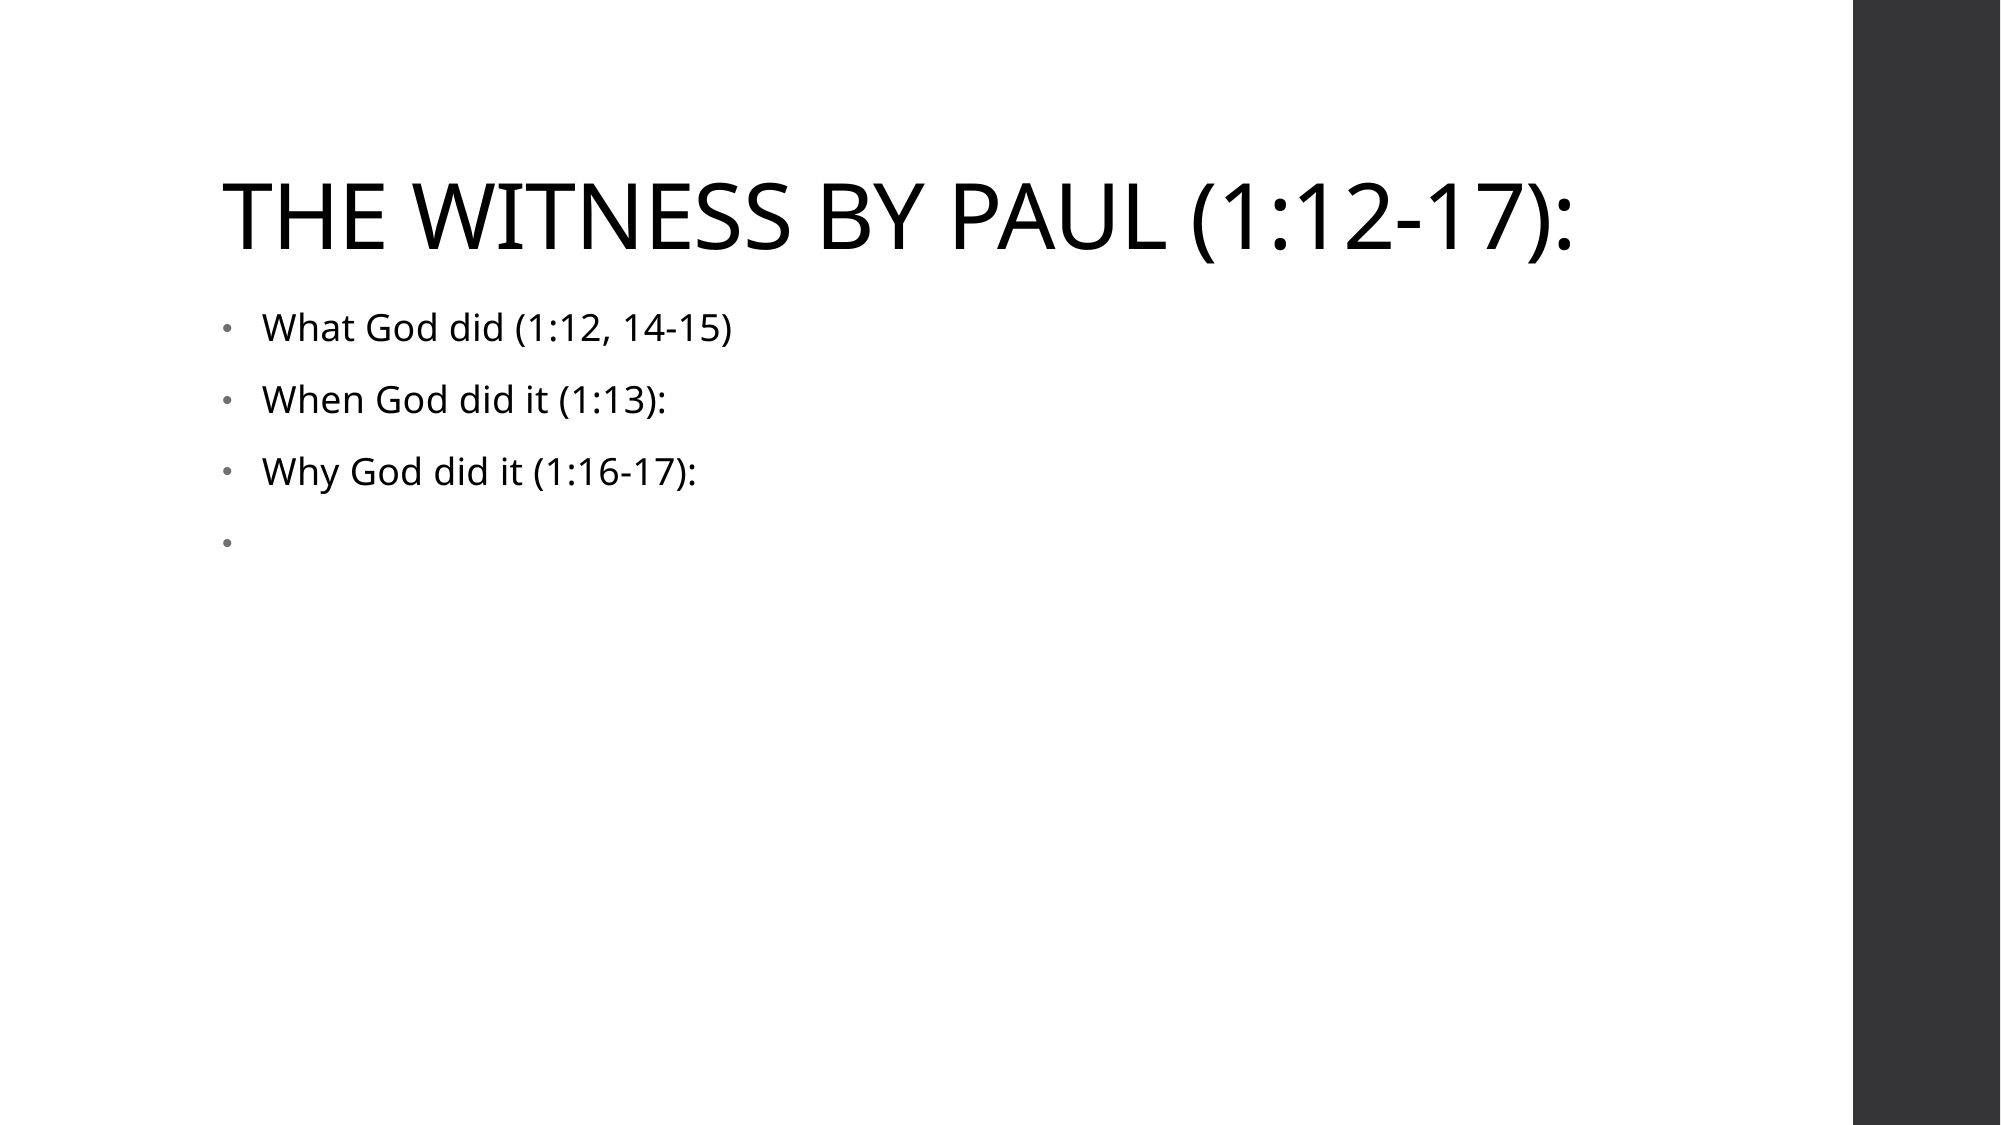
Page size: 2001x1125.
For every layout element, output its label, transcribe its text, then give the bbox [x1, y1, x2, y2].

list What God did (1:12, 14-15) When God did it (1:13): Why God did it (1:16-17): [206, 299, 1617, 1014]
title THE WITNESS BY PAUL (1:12-17): [206, 60, 1797, 278]
